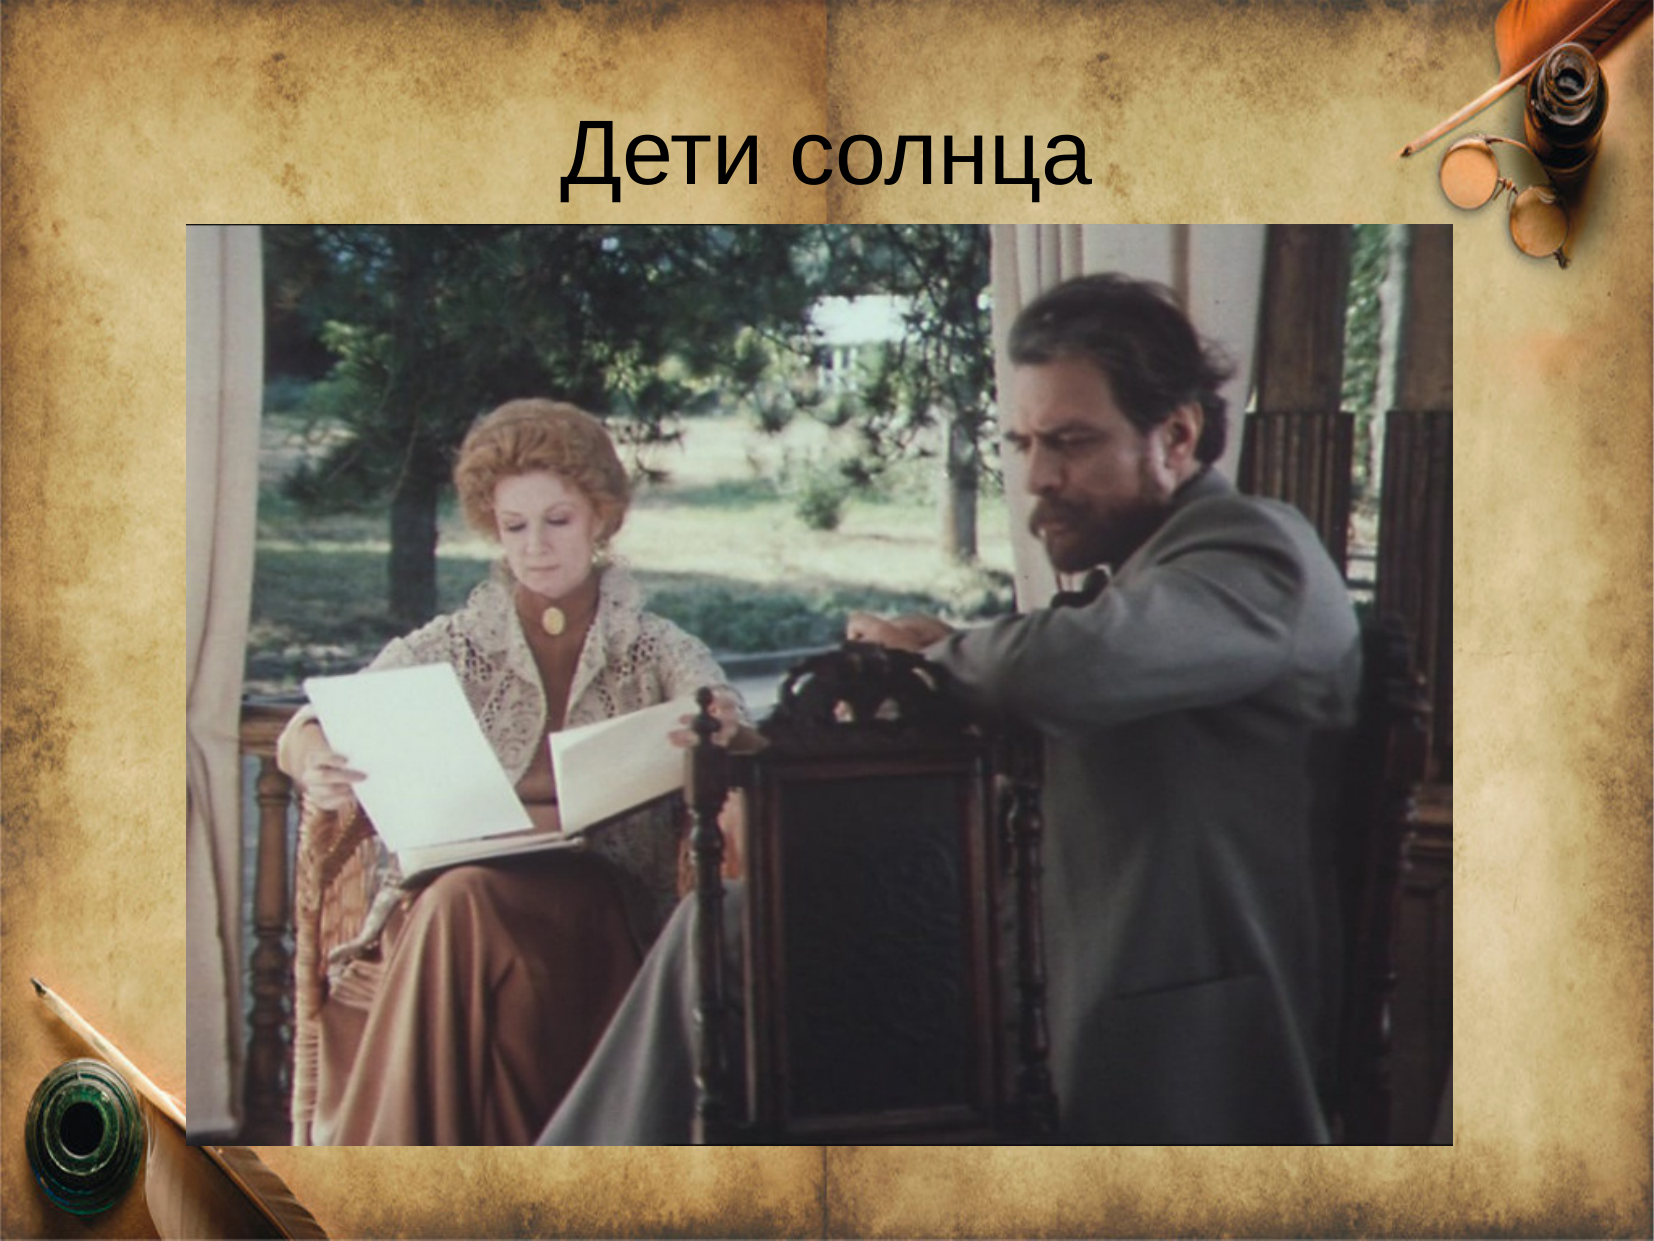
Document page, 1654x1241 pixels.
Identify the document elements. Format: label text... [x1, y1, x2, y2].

picture [0, 0, 1654, 1241]
title Дети солнца [82, 49, 1571, 257]
